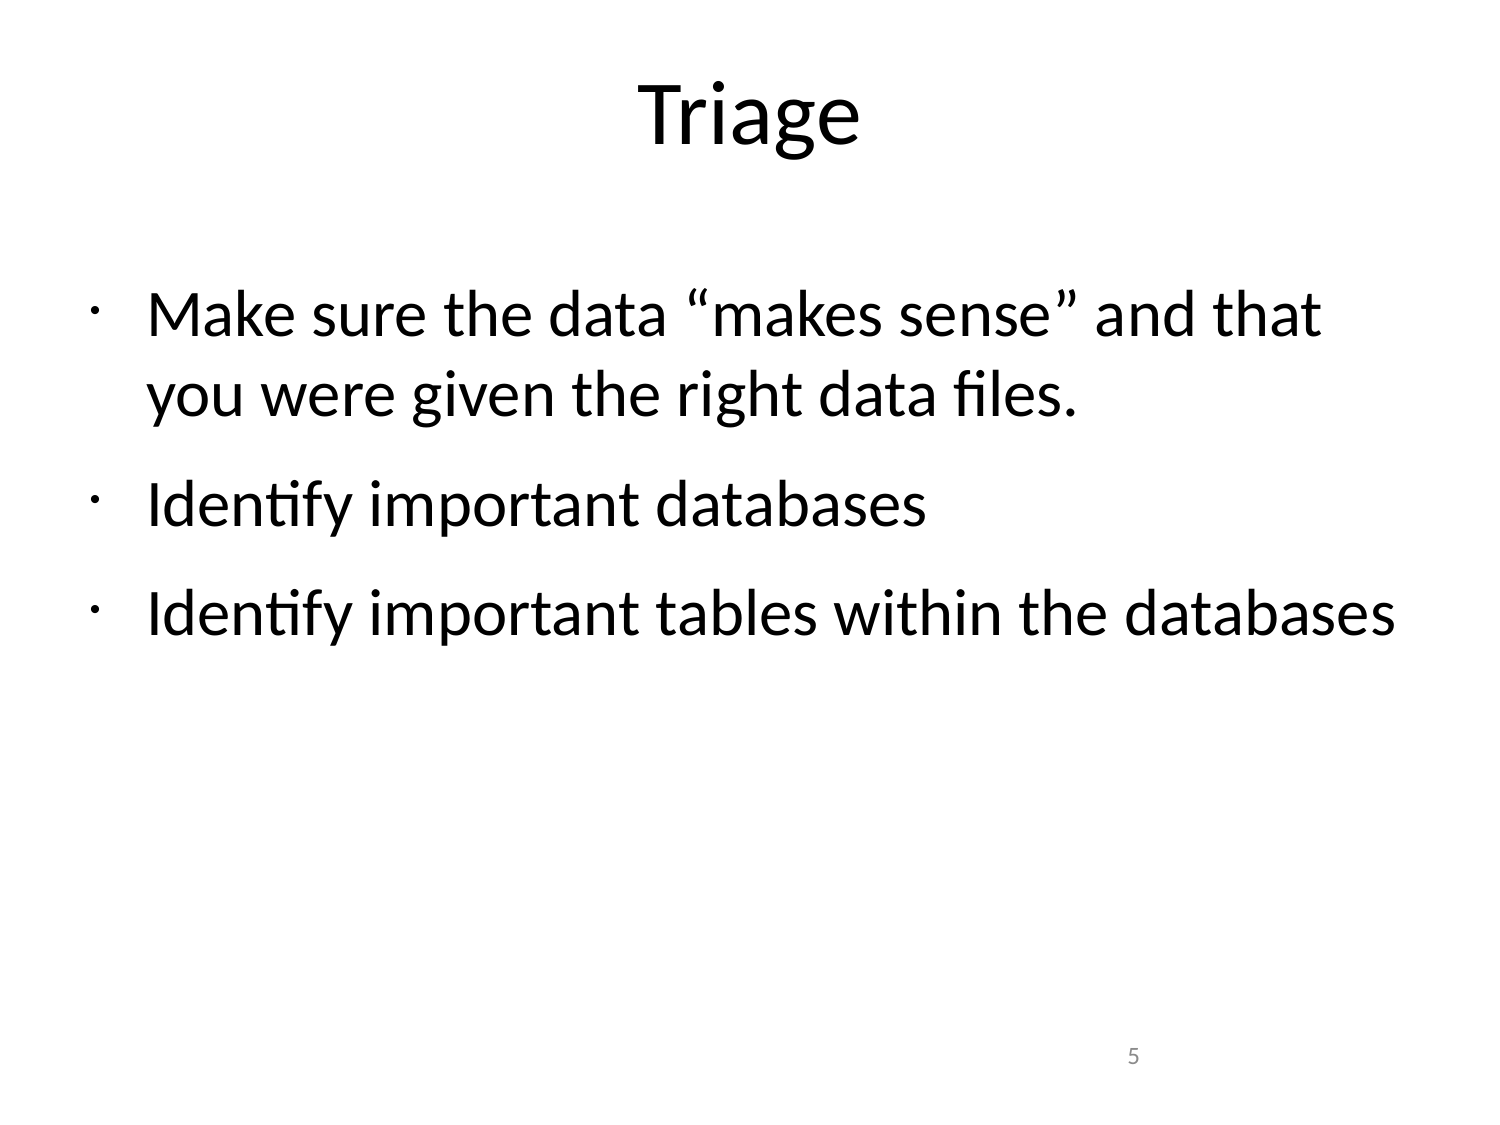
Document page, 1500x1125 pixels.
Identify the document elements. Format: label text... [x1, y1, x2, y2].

text_box <number> [1112, 1024, 1463, 1085]
title Triage [75, 45, 1425, 233]
list Make sure the data “makes sense” and that you were given the right data files. Identify important databases Identify important tables within the databases [75, 262, 1425, 1005]
